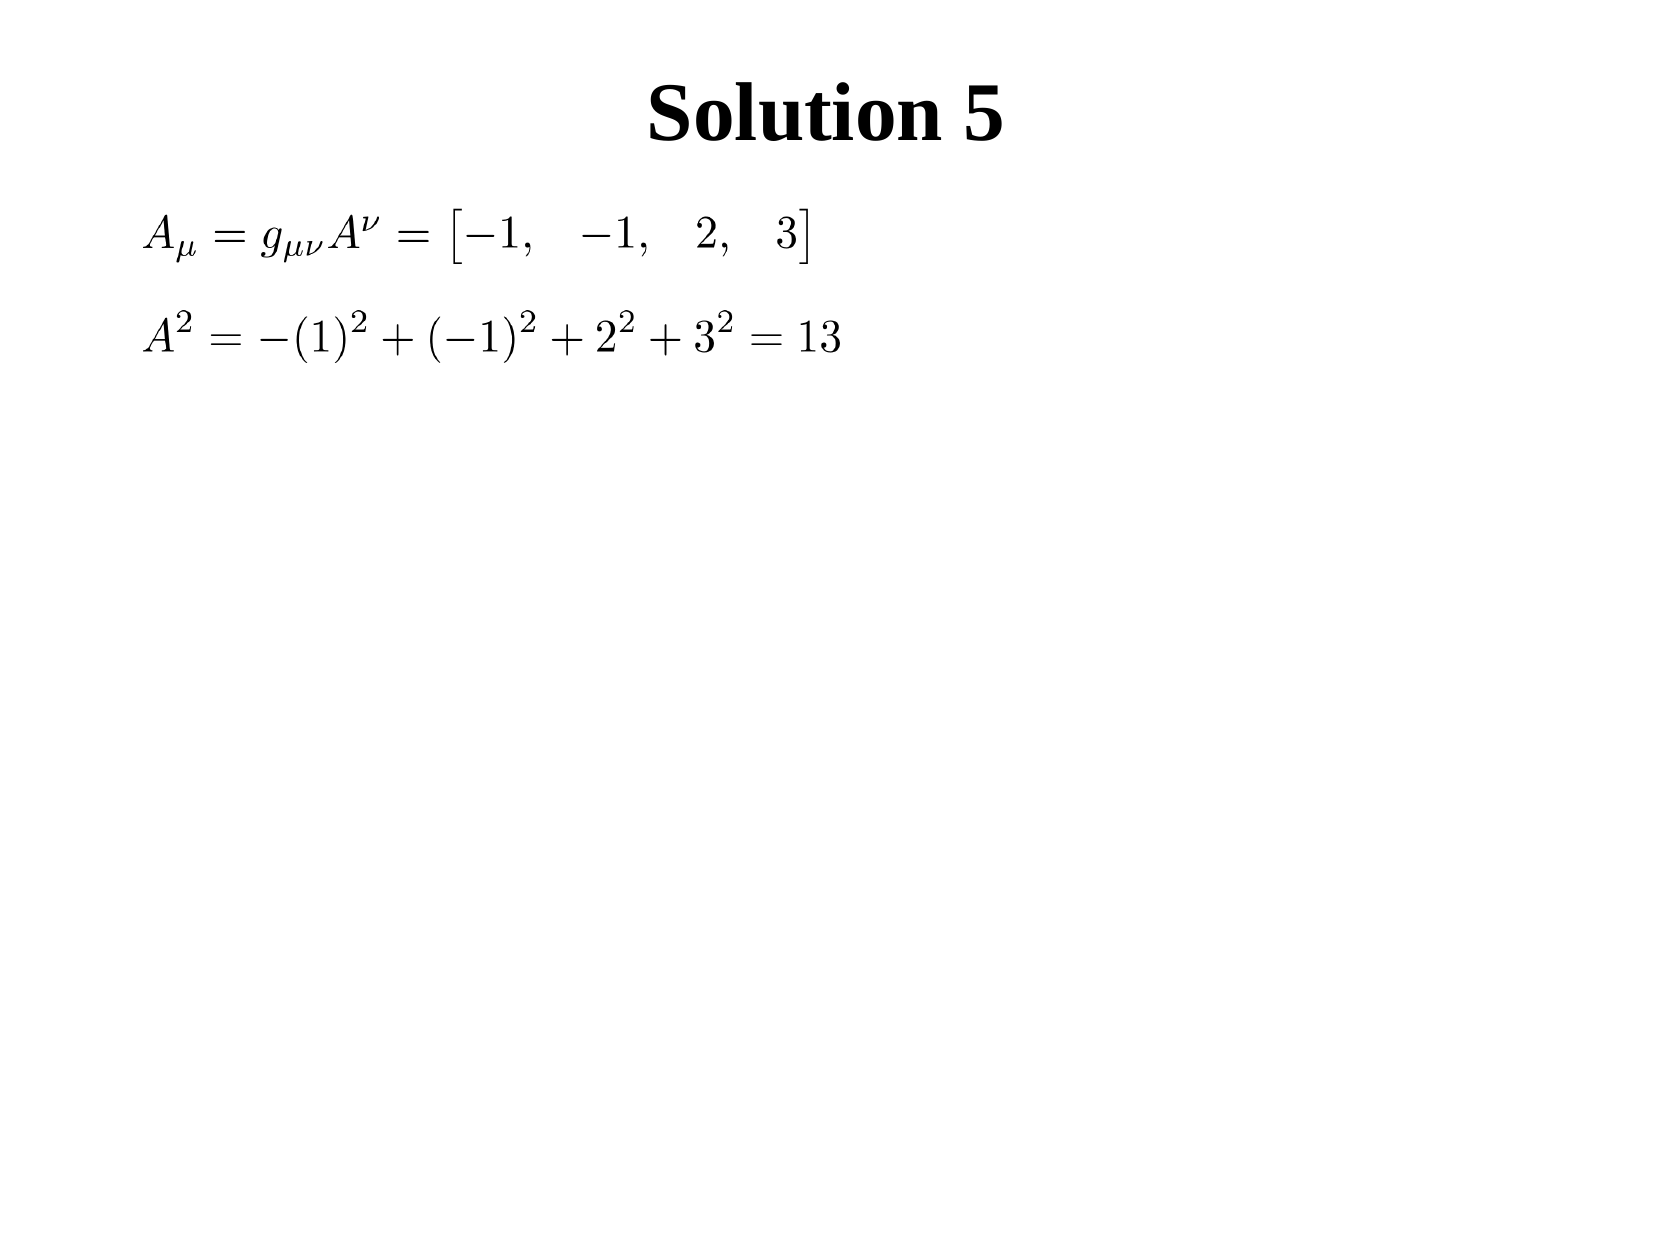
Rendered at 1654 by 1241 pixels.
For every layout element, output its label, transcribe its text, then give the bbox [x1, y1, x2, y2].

picture [142, 208, 808, 264]
picture [142, 310, 840, 363]
title Solution 5 [82, 49, 1571, 166]
